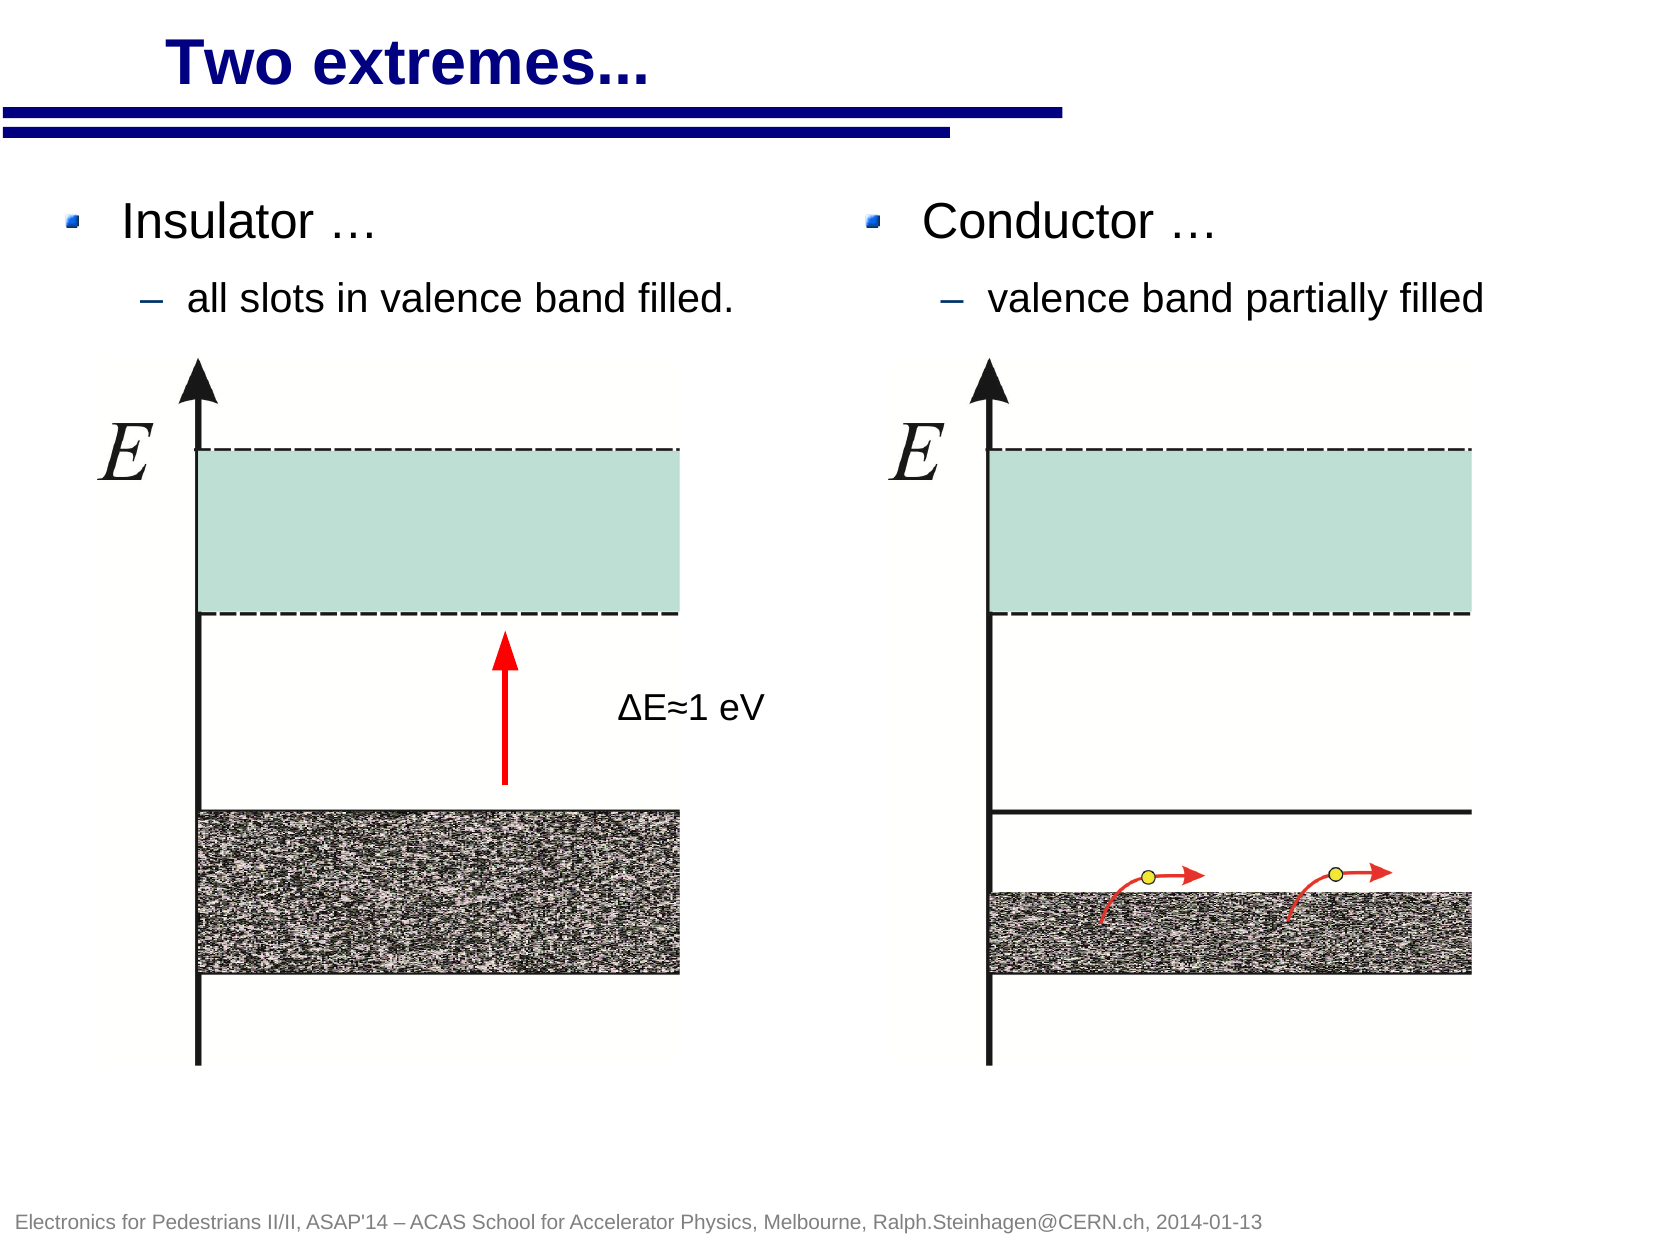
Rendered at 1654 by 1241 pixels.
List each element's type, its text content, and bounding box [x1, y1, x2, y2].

picture [97, 357, 680, 1066]
list Conductor … valence band partially filled [865, 192, 1628, 1205]
picture [888, 357, 1472, 1066]
list Insulator … all slots in valence band filled. [65, 192, 828, 1205]
title Two extremes... [165, 0, 1323, 124]
text_box ΔE≈1 eV [602, 679, 780, 737]
